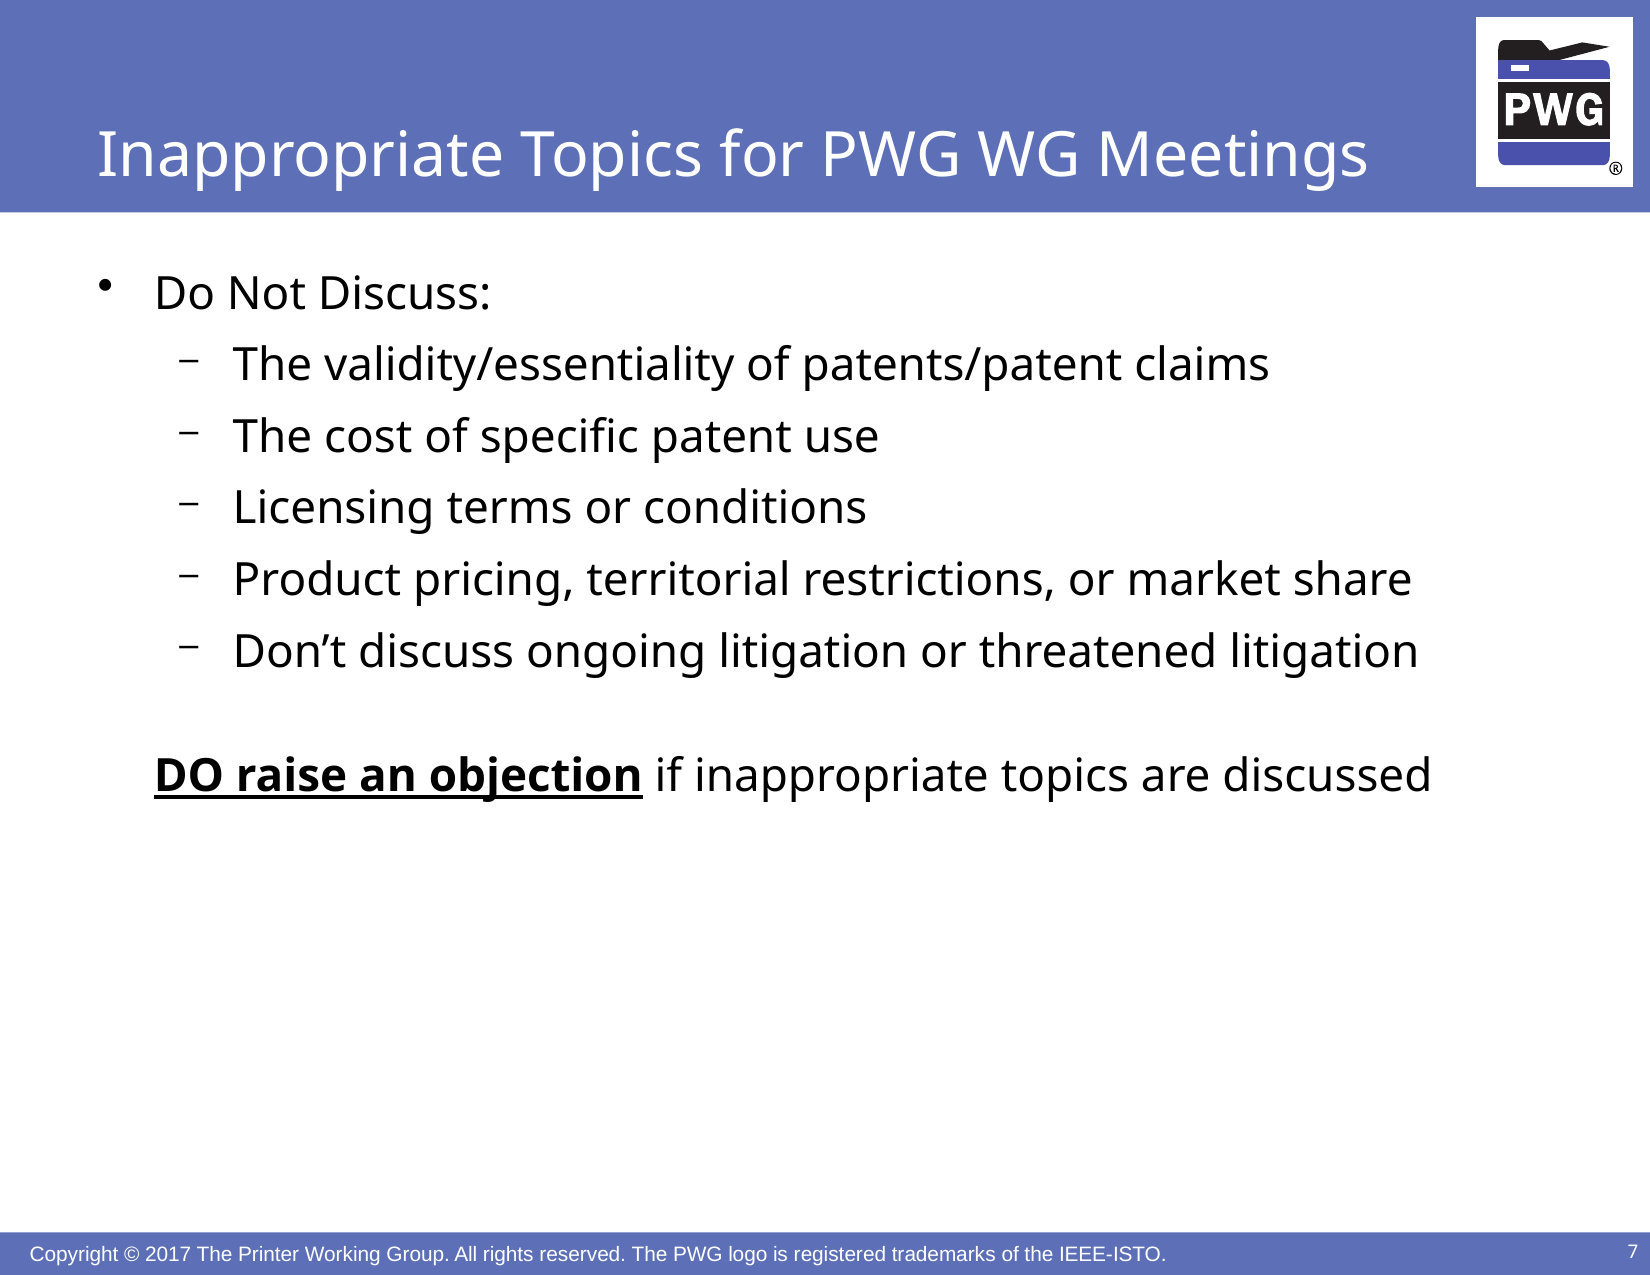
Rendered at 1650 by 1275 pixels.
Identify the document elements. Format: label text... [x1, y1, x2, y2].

list Do Not Discuss: The validity/essentiality of patents/patent claims The cost of specific patent use Licensing terms or conditions Product pricing, territorial restrictions, or market share Don’t discuss ongoing litigation or threatened litigation DO raise an objection if inappropriate topics are discussed [82, 254, 1568, 1233]
title Inappropriate Topics for PWG WG Meetings [82, 8, 1449, 198]
